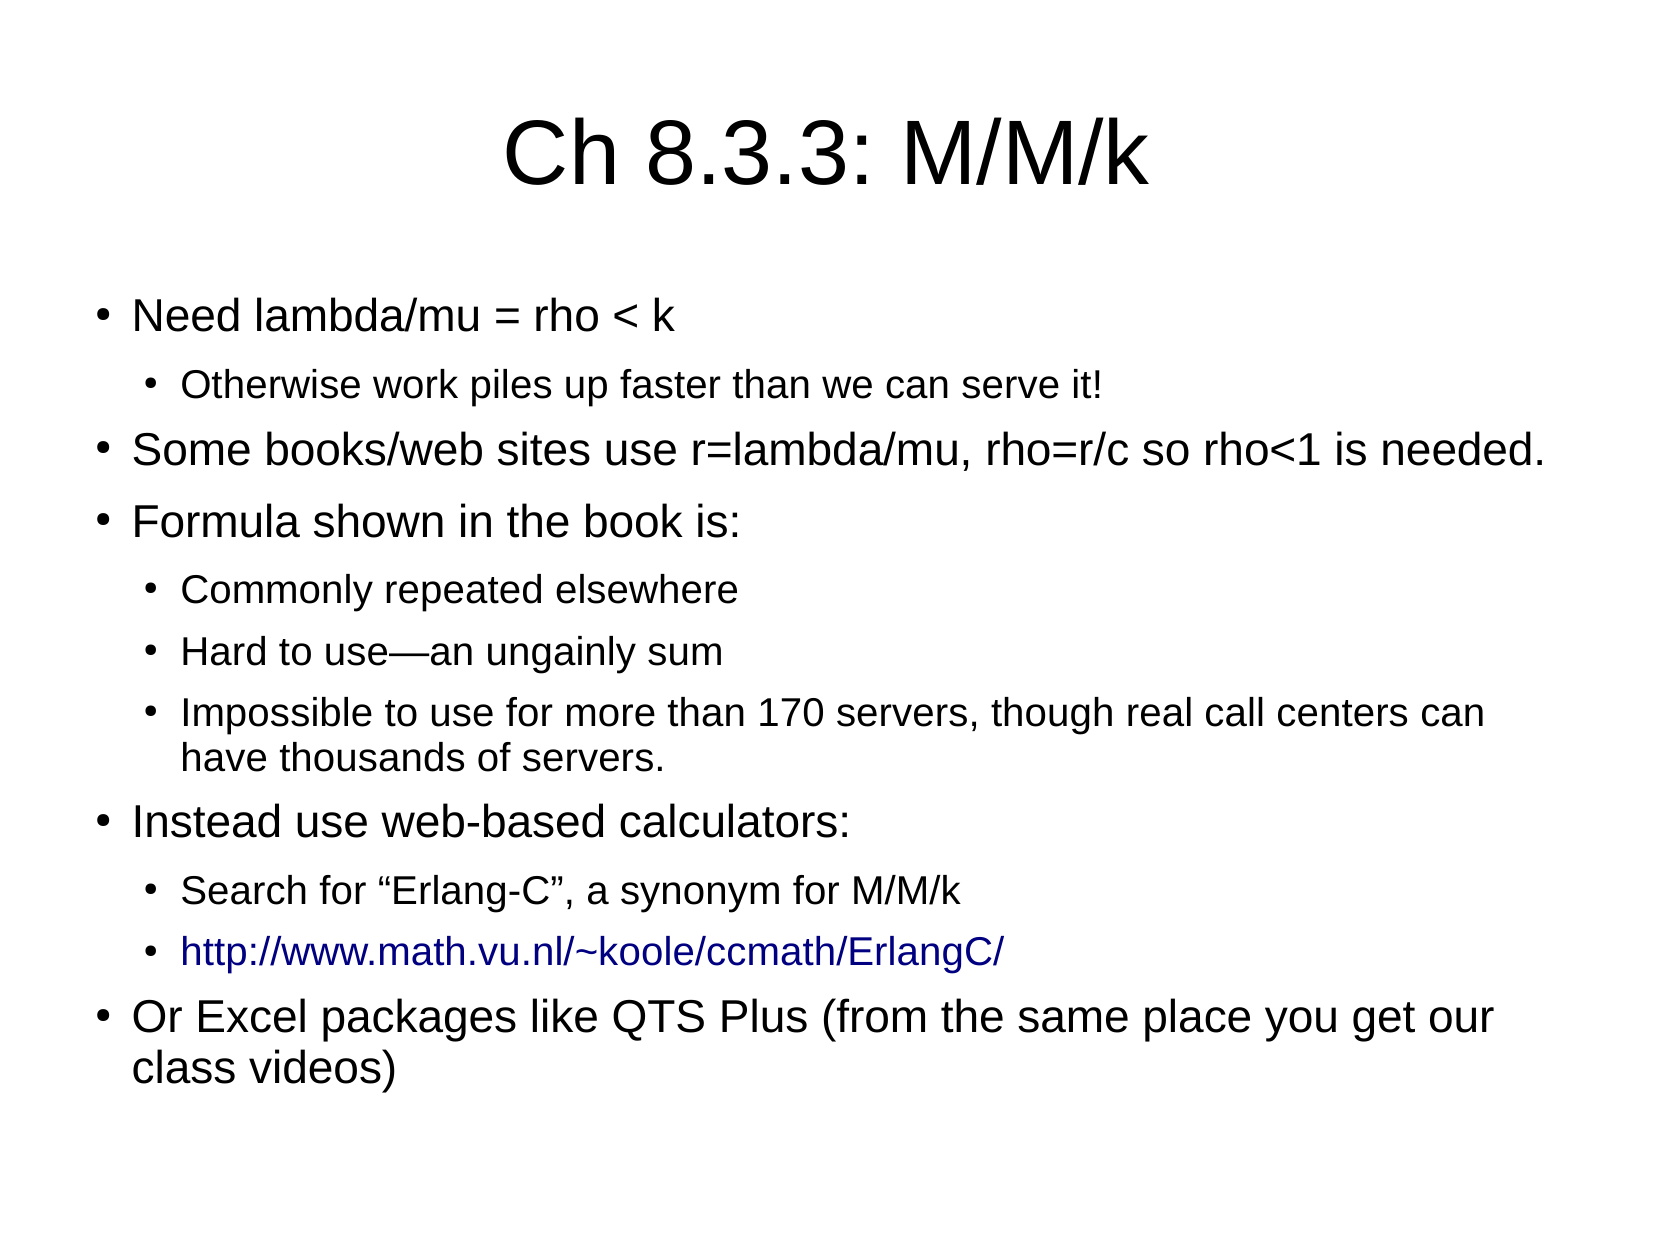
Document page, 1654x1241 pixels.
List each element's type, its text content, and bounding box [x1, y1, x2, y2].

list Need lambda/mu = rho < k Otherwise work piles up faster than we can serve it! Some books/web sites use r=lambda/mu, rho=r/c so rho<1 is needed. Formula shown in the book is: Commonly repeated elsewhere Hard to use—an ungainly sum Impossible to use for more than 170 servers, though real call centers can have thousands of servers. Instead use web-based calculators: Search for “Erlang-C”, a synonym for M/M/k http://www.math.vu.nl/~koole/ccmath/ErlangC/ Or Excel packages like QTS Plus (from the same place you get our class videos) [82, 290, 1571, 1109]
title Ch 8.3.3: M/M/k [82, 56, 1571, 250]
